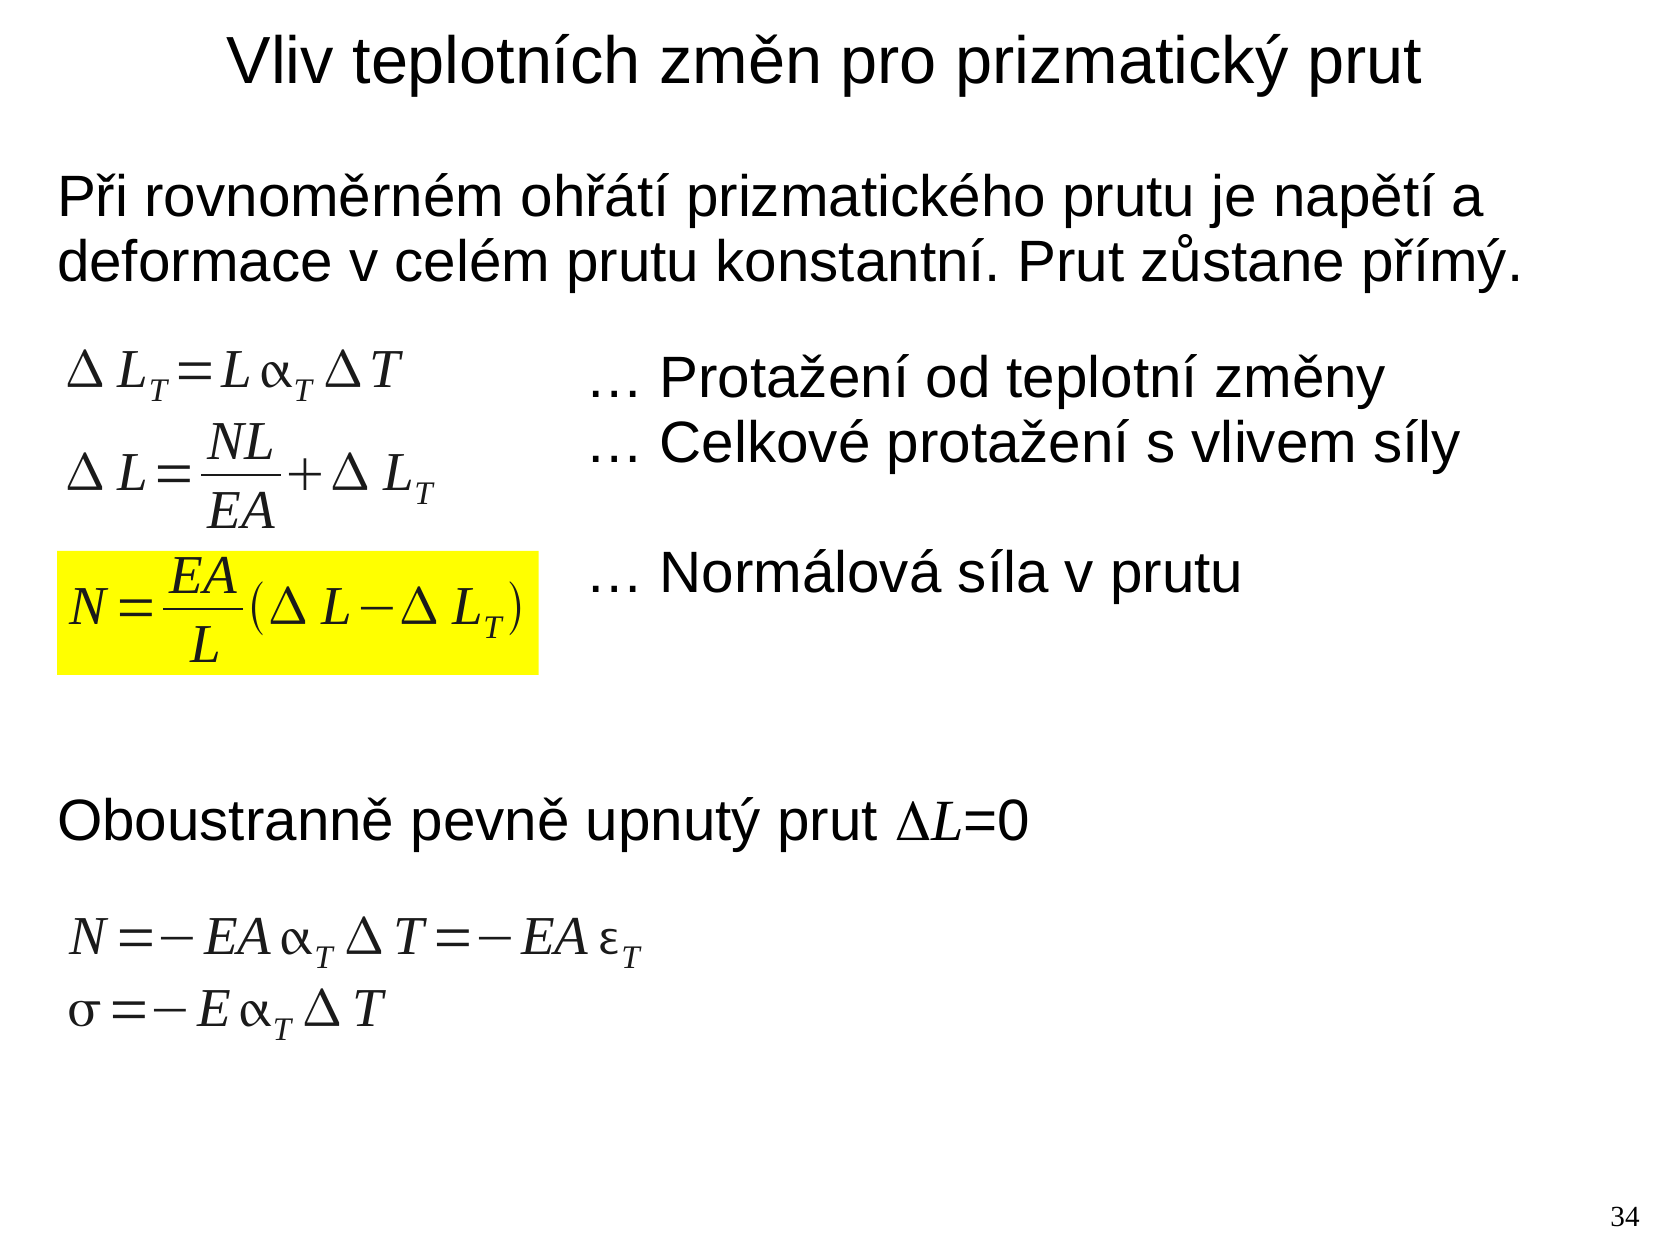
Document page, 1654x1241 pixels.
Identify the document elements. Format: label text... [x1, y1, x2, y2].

list Při rovnoměrném ohřátí prizmatického prutu je napětí a deformace v celém prutu konstantní. Prut zůstane přímý. [57, 163, 1608, 413]
text_box … Protažení od teplotní změny … Celkové protažení s vlivem síly … Normálová síla v prutu [570, 337, 1508, 643]
list Oboustranně pevně upnutý prut DL=0 [57, 787, 1608, 893]
title Vliv teplotních změn pro prizmatický prut [37, 8, 1613, 113]
chart [45, 906, 654, 1047]
chart [45, 339, 539, 675]
